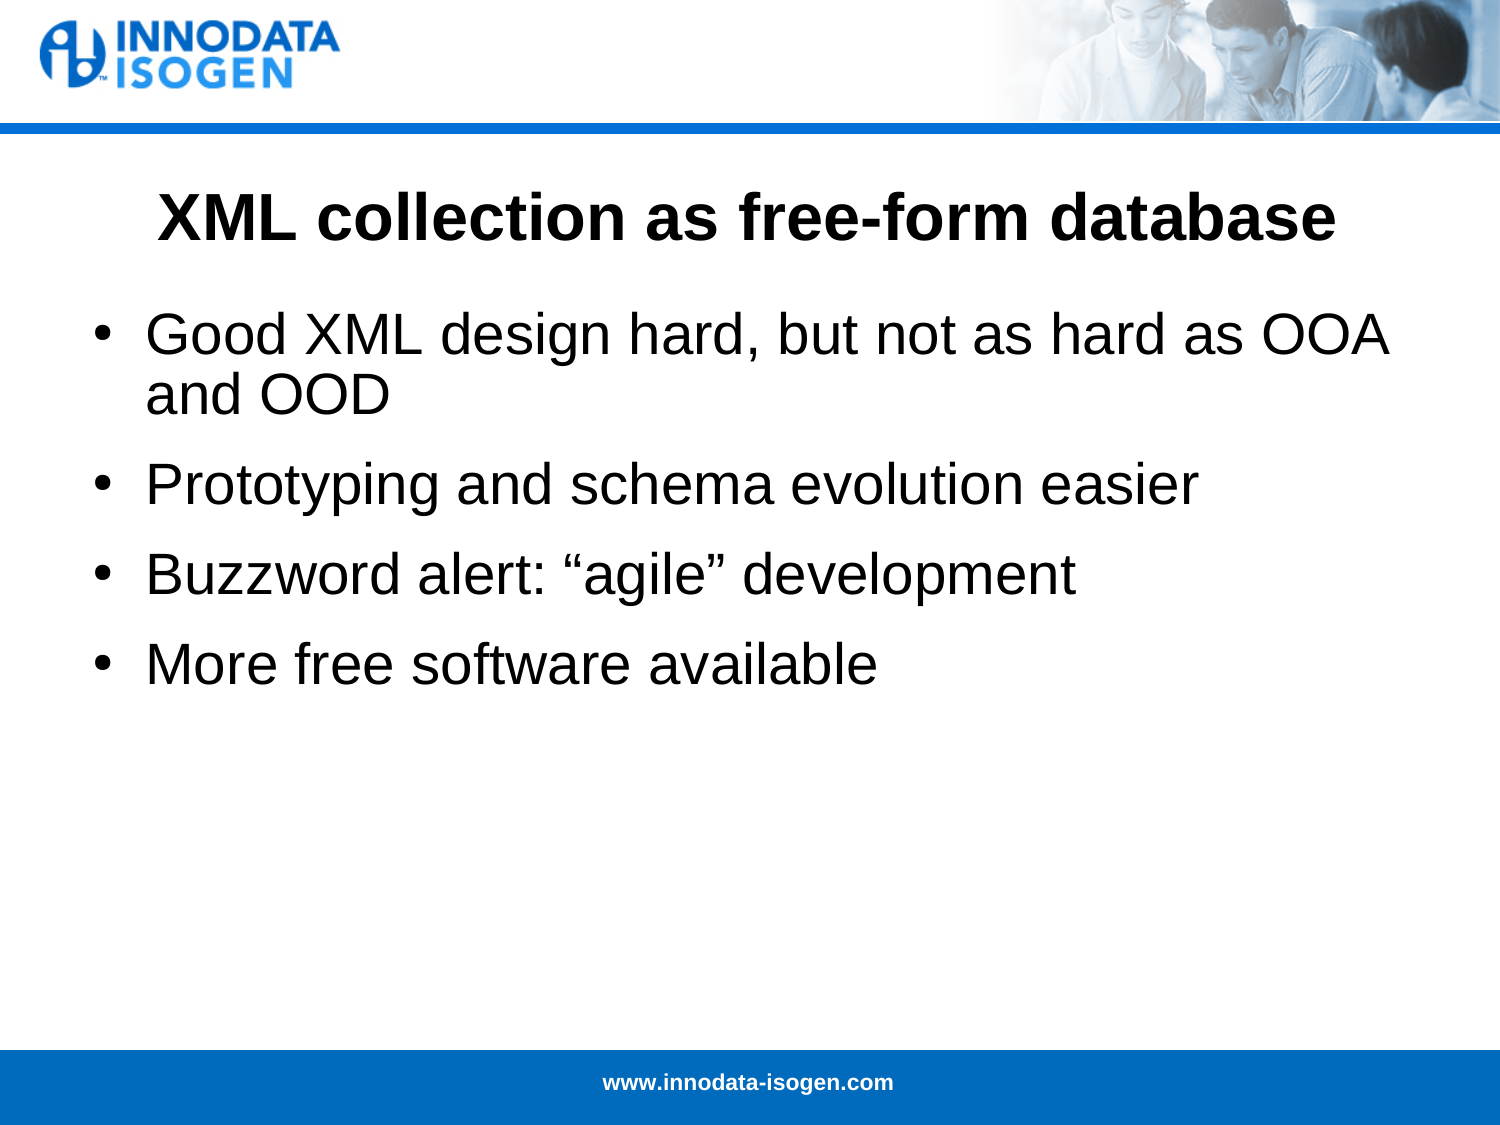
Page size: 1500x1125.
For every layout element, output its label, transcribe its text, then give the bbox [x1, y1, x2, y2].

picture [0, 123, 1500, 134]
list Good XML design hard, but not as hard as OOA and OOD Prototyping and schema evolution easier Buzzword alert: “agile” development More free software available [74, 306, 1425, 1006]
title XML collection as free-form database [73, 125, 1424, 314]
picture [0, 0, 1500, 121]
